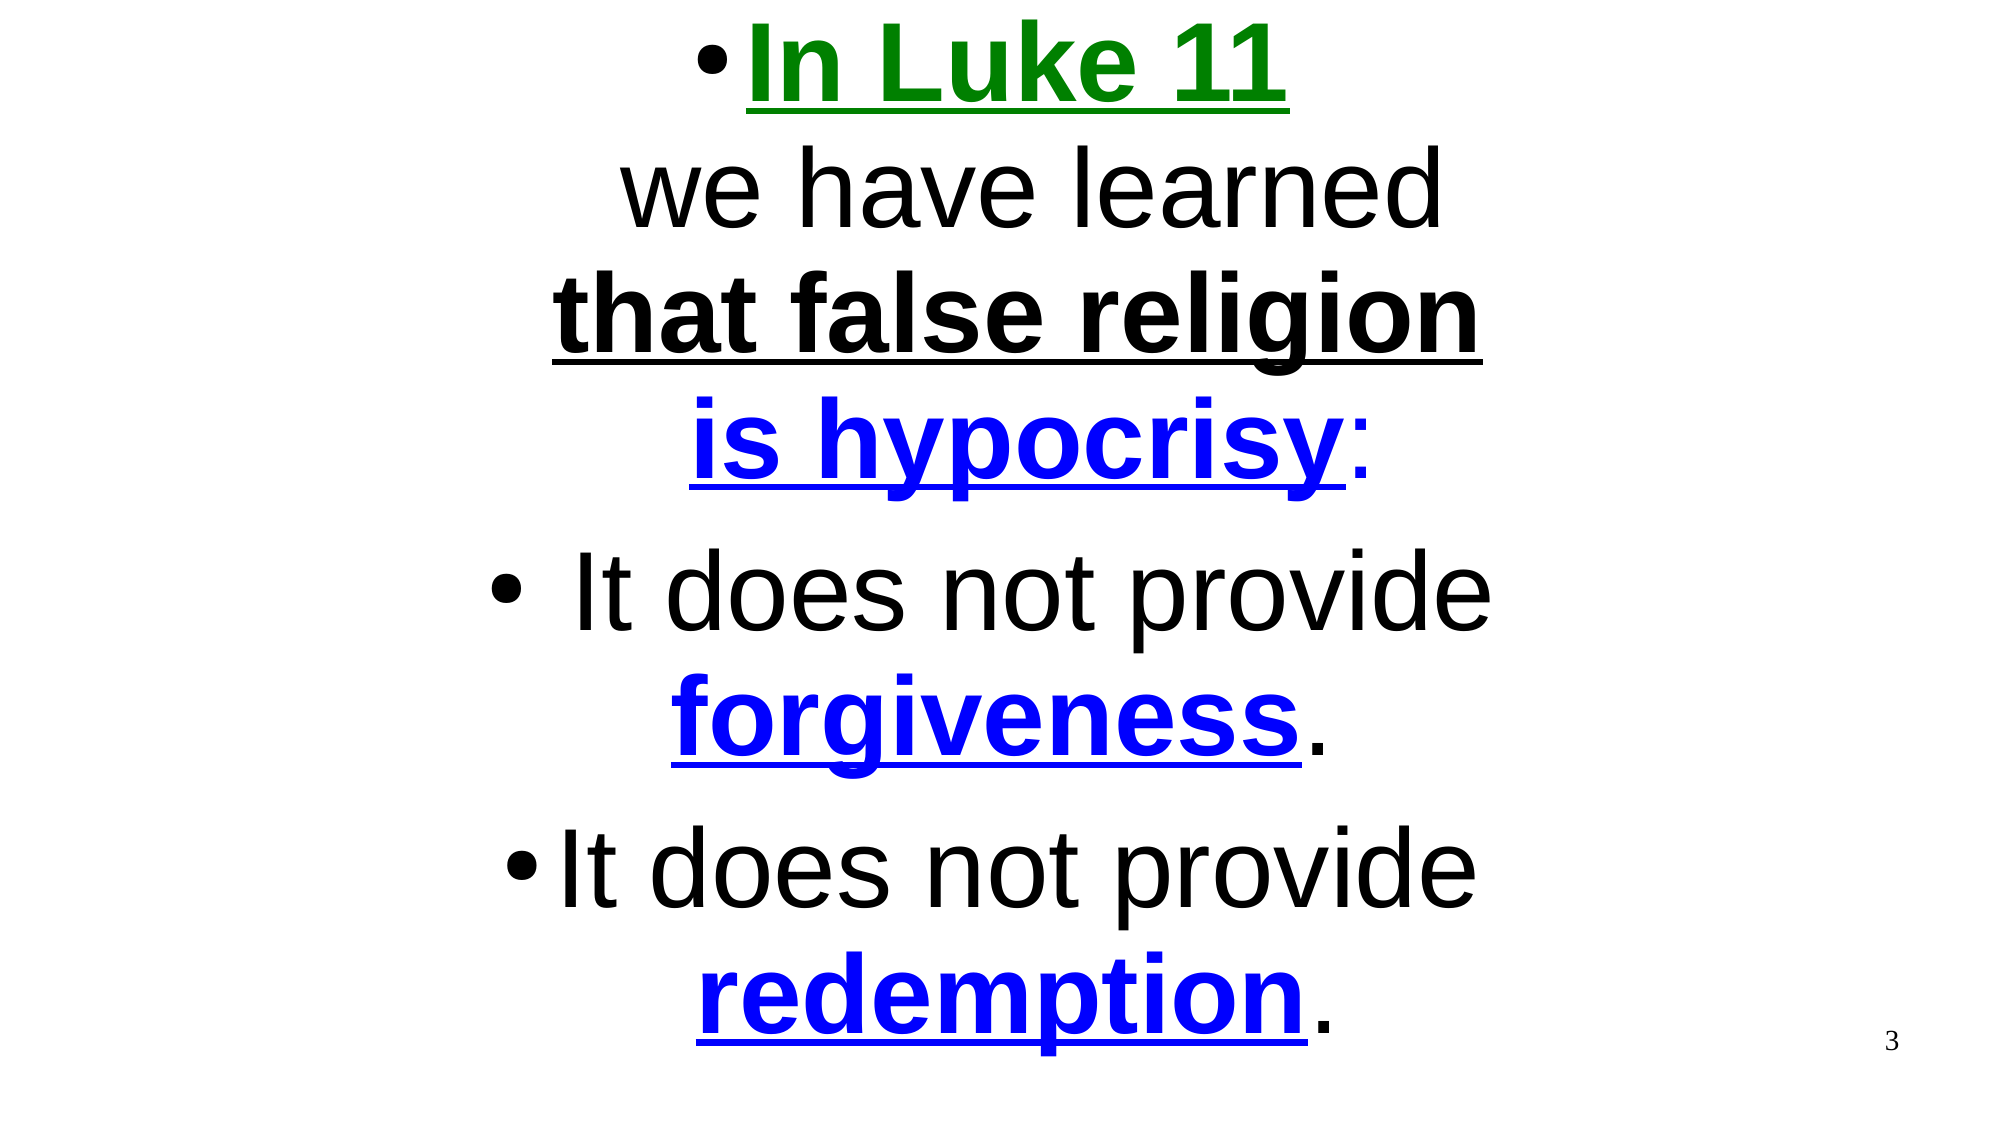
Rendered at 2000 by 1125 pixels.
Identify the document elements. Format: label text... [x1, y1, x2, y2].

list In Luke 11 we have learned that false religion is hypocrisy: It does not provide forgiveness. It does not provide redemption. [0, 0, 1996, 1123]
